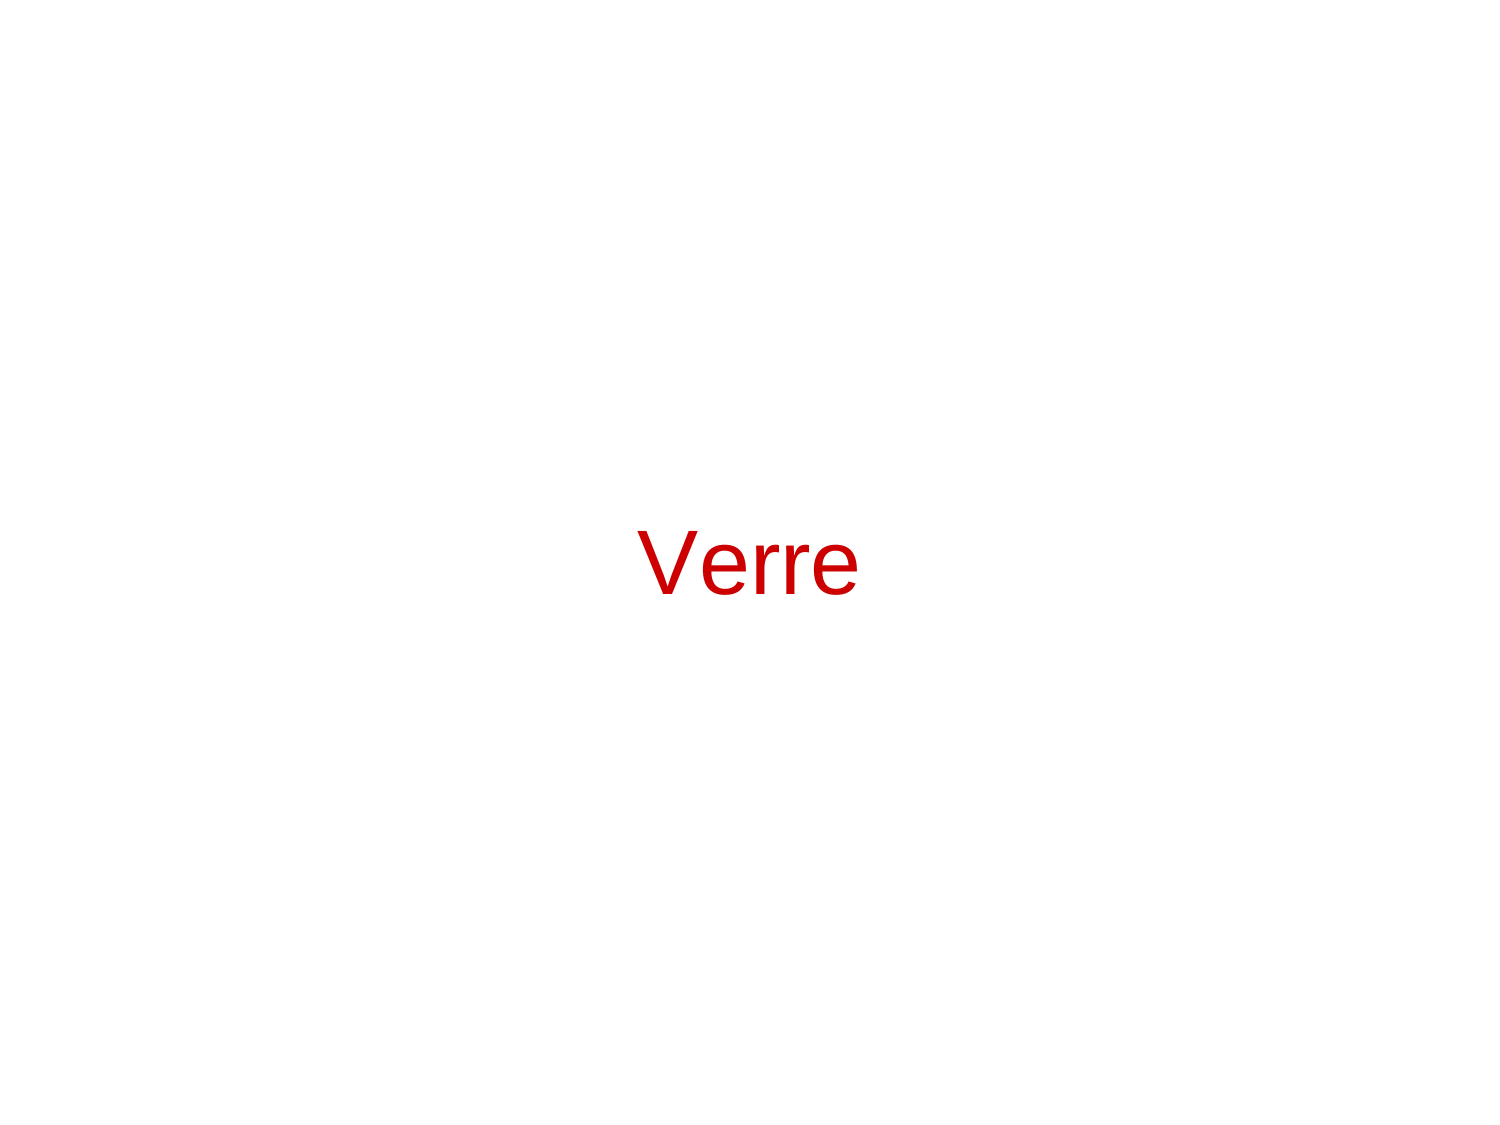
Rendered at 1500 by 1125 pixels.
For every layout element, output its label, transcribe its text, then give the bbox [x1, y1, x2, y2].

title Verre [112, 468, 1388, 657]
